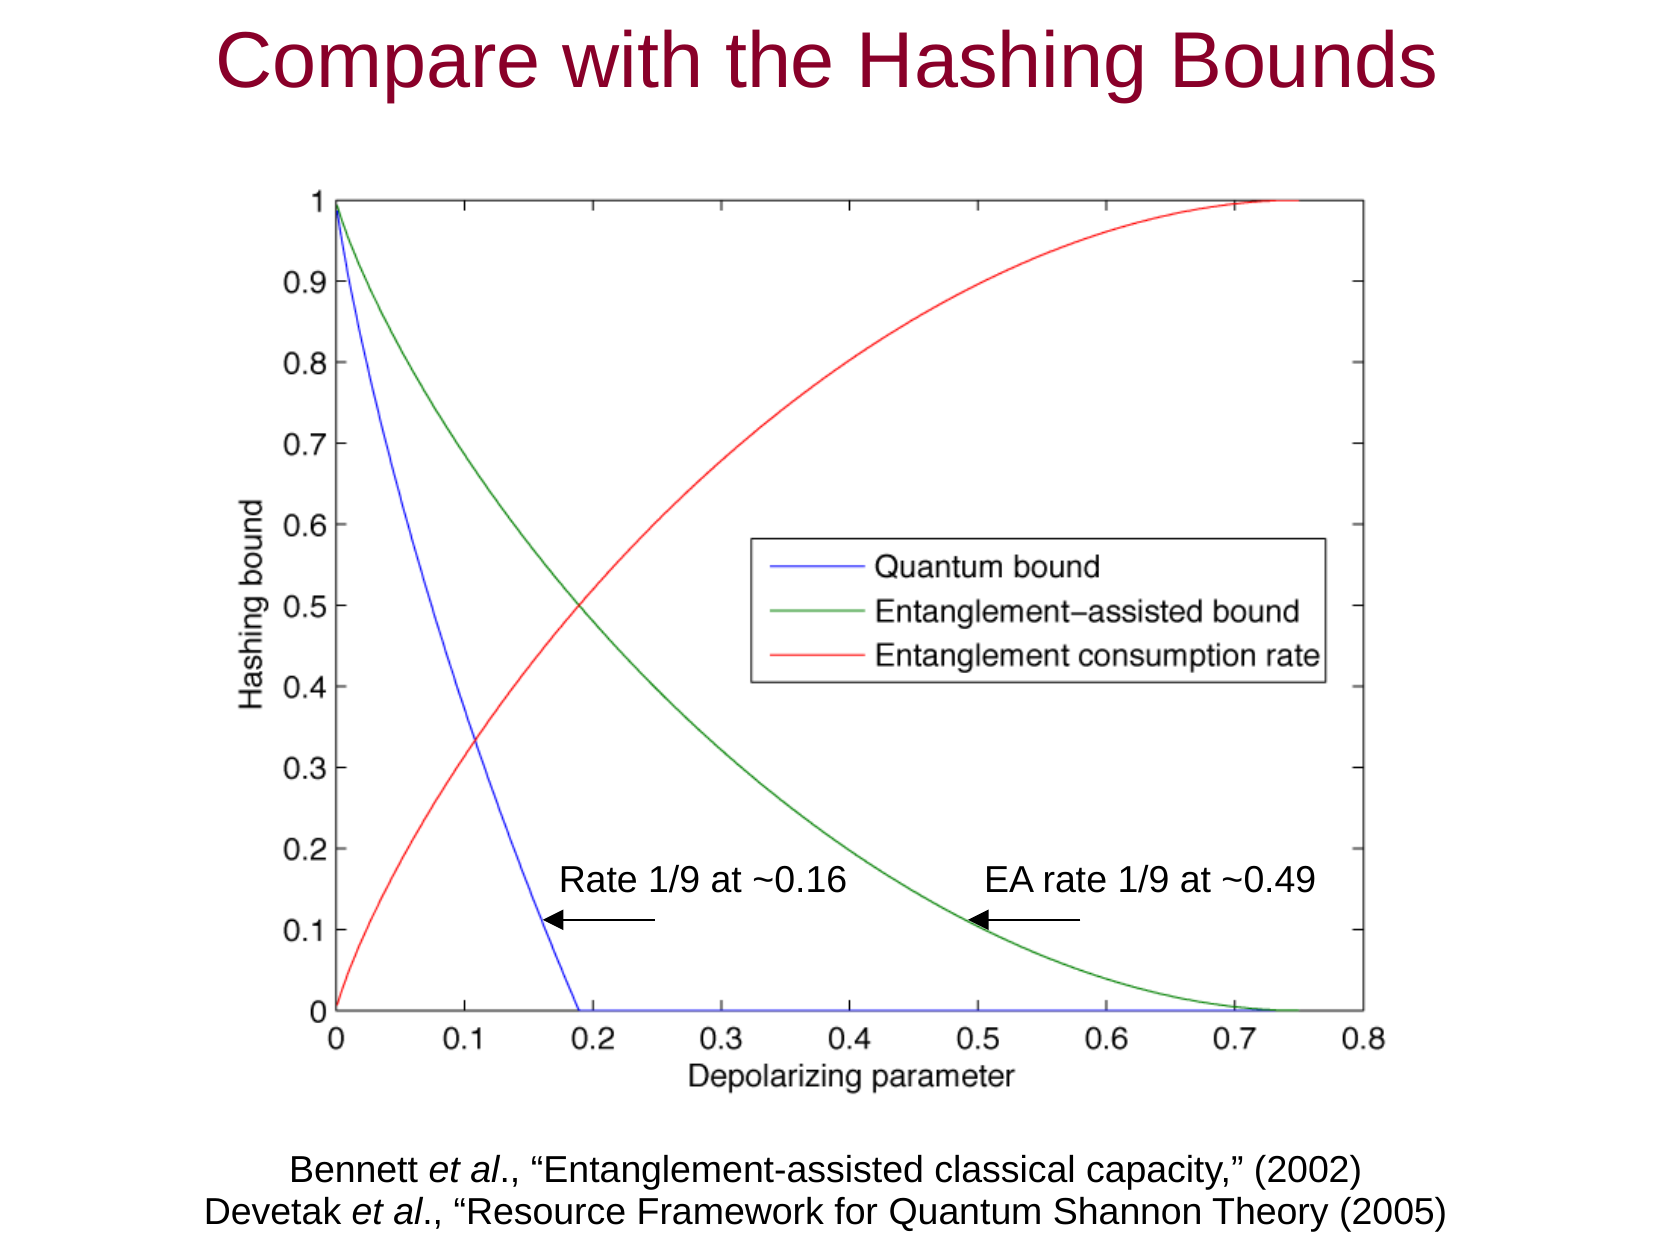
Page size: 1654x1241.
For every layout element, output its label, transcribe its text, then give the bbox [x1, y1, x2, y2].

text_box EA rate 1/9 at ~0.49 [969, 850, 1332, 908]
title Compare with the Hashing Bounds [0, 0, 1654, 113]
text_box Bennett et al., “Entanglement-assisted classical capacity,” (2002) Devetak et al., “Resource Framework for Quantum Shannon Theory (2005) [189, 1141, 1465, 1241]
text_box Rate 1/9 at ~0.16 [544, 850, 863, 908]
picture [164, 126, 1490, 1120]
